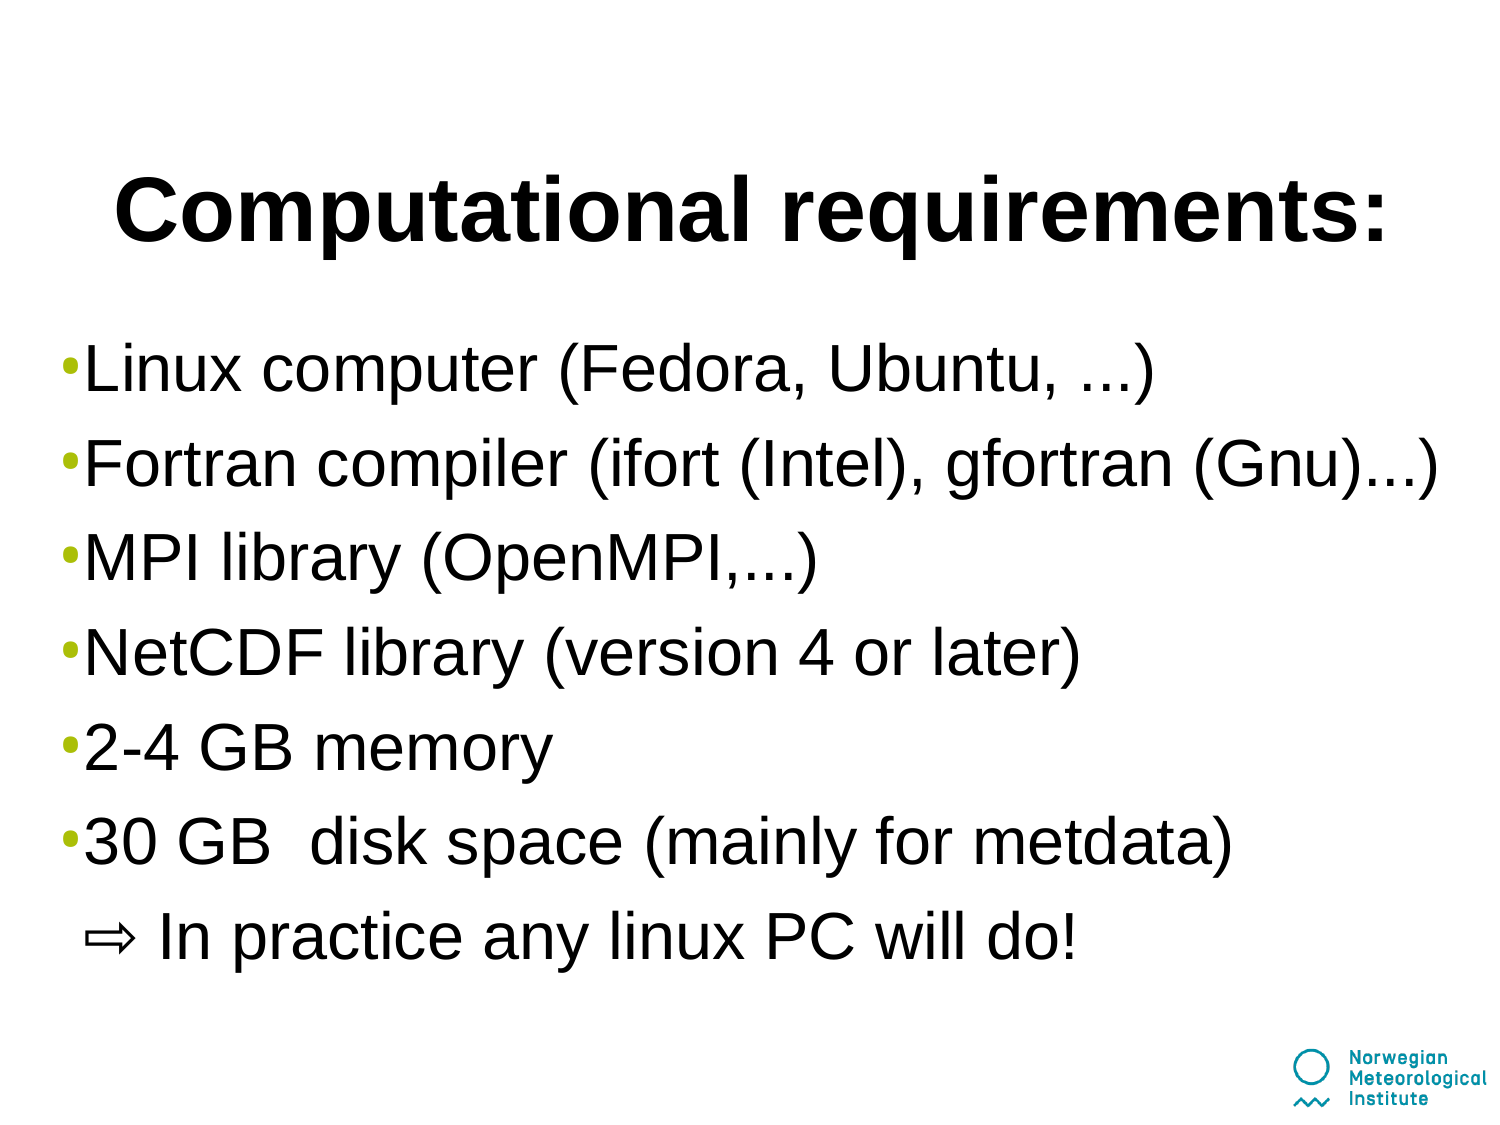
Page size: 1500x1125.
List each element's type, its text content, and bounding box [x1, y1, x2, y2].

picture [1281, 1035, 1495, 1118]
title Computational requirements: [88, 118, 1418, 292]
list Linux computer (Fedora, Ubuntu, ...) Fortran compiler (ifort (Intel), gfortran (Gnu)...) MPI library (OpenMPI,...) NetCDF library (version 4 or later) 2-4 GB memory 30 GB disk space (mainly for metdata) ⇨ In practice any linux PC will do! [59, 324, 1477, 1041]
